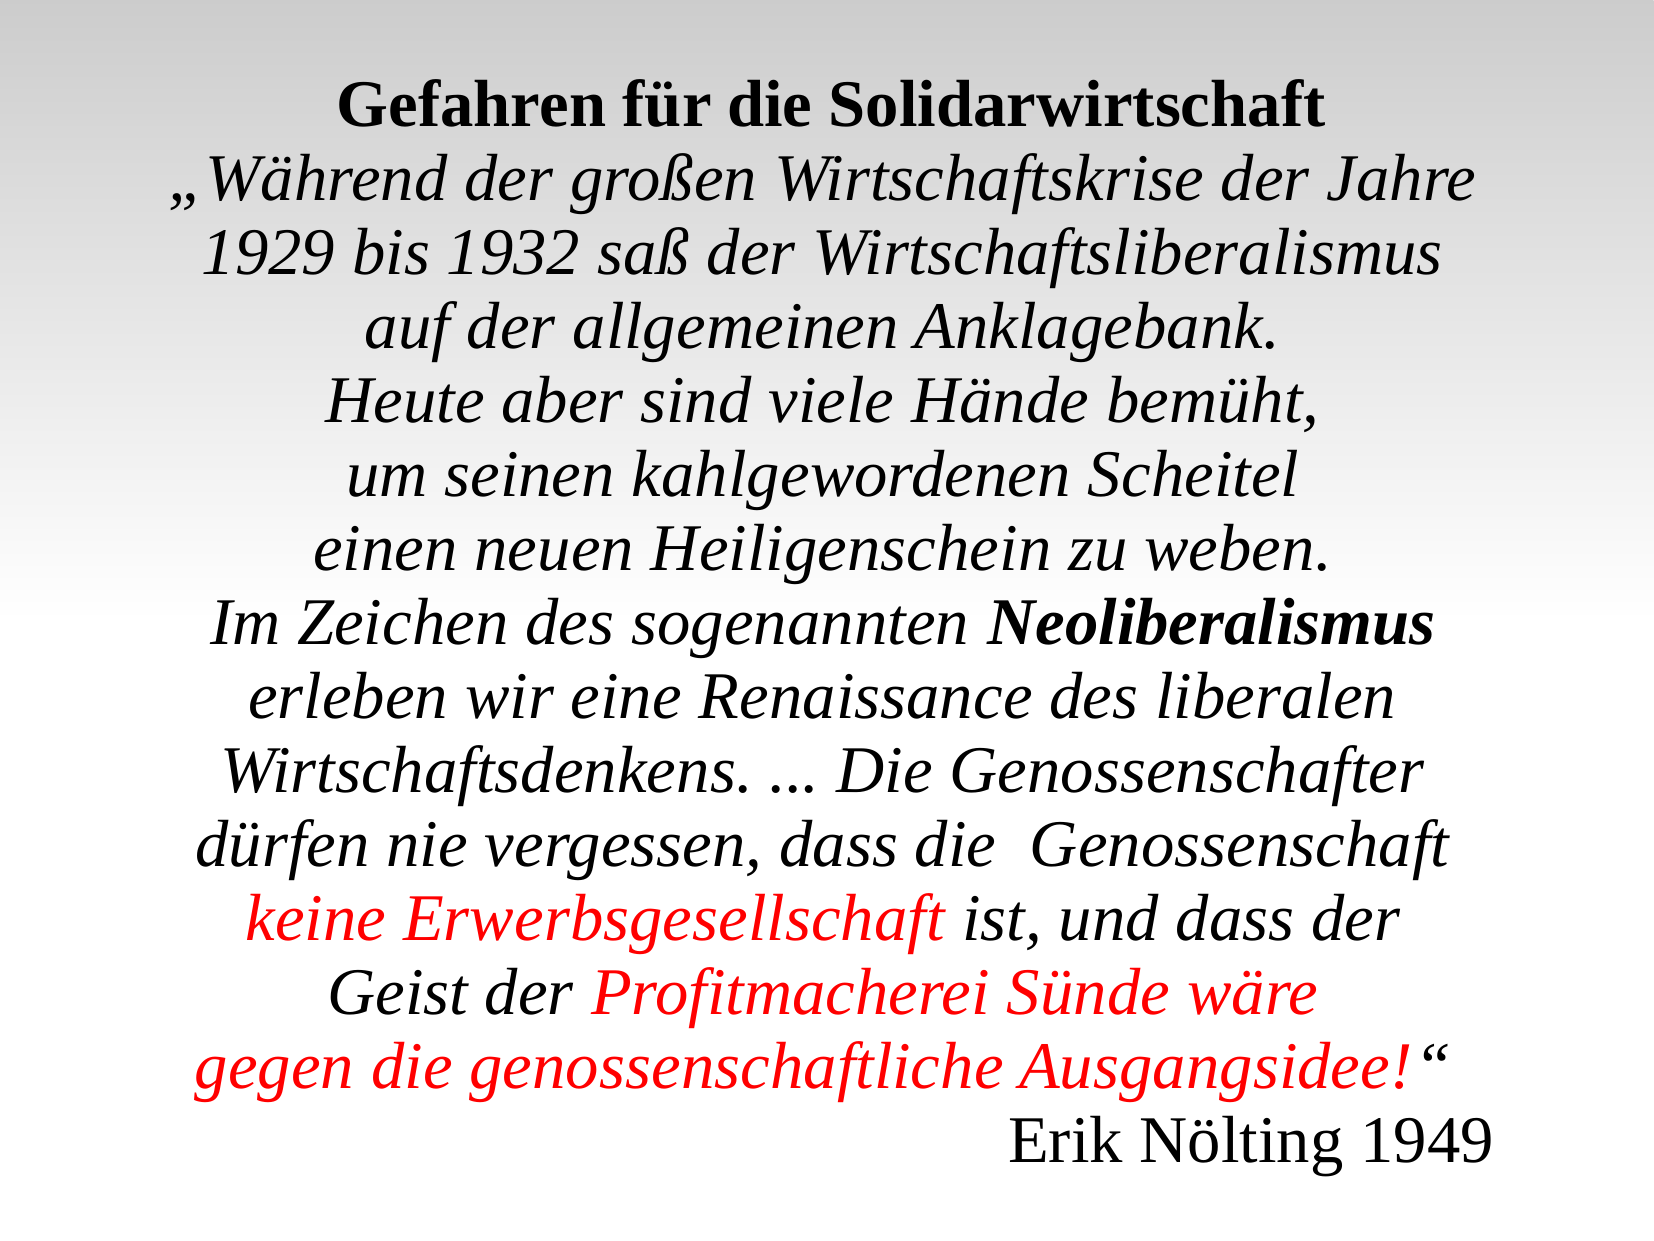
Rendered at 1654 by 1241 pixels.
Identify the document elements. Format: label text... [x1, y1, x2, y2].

text_box Gefahren für die Solidarwirtschaft „Während der großen Wirtschaftskrise der Jahre 1929 bis 1932 saß der Wirtschaftsliberalismus auf der allgemeinen Anklagebank. Heute aber sind viele Hände bemüht, um seinen kahlgewordenen Scheitel einen neuen Heiligenschein zu weben. Im Zeichen des sogenannten Neoliberalismus erleben wir eine Renaissance des liberalen Wirtschaftsdenkens. ... Die Genossenschafter dürfen nie vergessen, dass die Genossenschaft keine Erwerbsgesellschaft ist, und dass der Geist der Profitmacherei Sünde wäre gegen die genossenschaftliche Ausgangsidee!“ Erik Nölting 1949 [153, 59, 1536, 1185]
